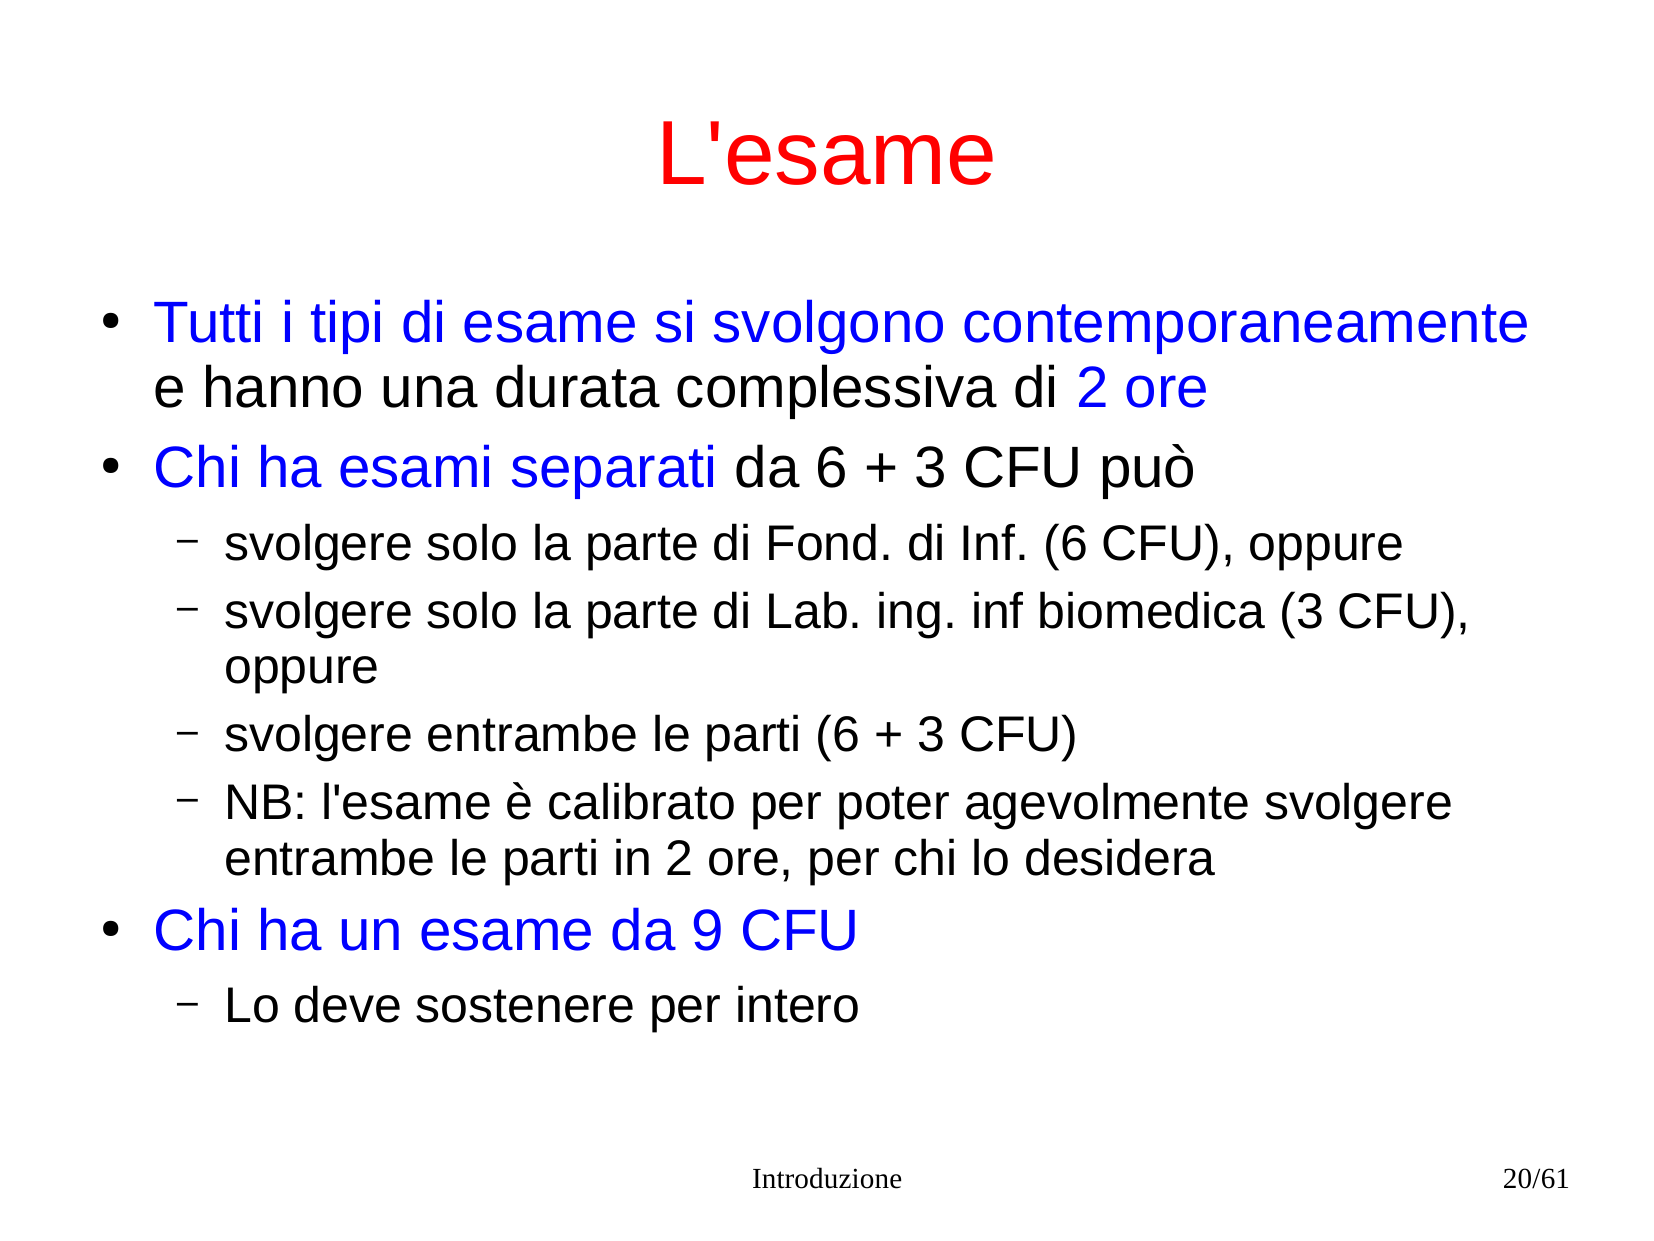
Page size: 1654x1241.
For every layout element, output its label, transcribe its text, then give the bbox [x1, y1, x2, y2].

title L'esame [82, 49, 1571, 257]
list Tutti i tipi di esame si svolgono contemporaneamente e hanno una durata complessiva di 2 ore Chi ha esami separati da 6 + 3 CFU può svolgere solo la parte di Fond. di Inf. (6 CFU), oppure svolgere solo la parte di Lab. ing. inf biomedica (3 CFU), oppure svolgere entrambe le parti (6 + 3 CFU) NB: l'esame è calibrato per poter agevolmente svolgere entrambe le parti in 2 ore, per chi lo desidera Chi ha un esame da 9 CFU Lo deve sostenere per intero [82, 290, 1571, 1126]
